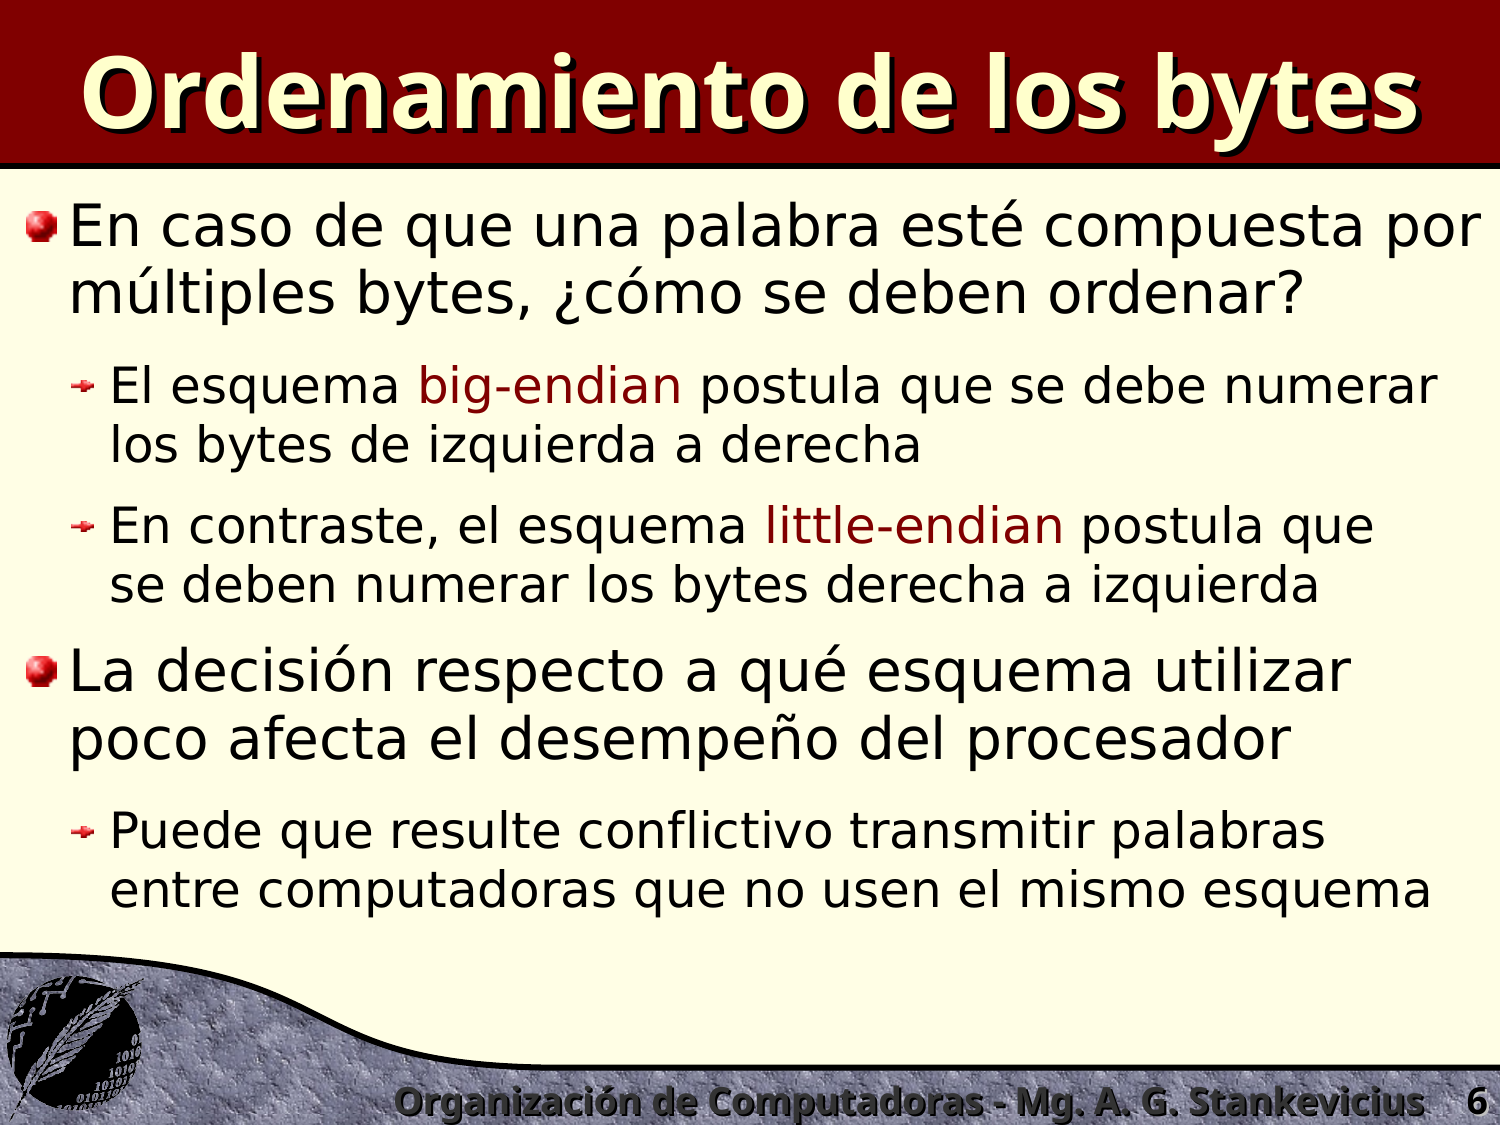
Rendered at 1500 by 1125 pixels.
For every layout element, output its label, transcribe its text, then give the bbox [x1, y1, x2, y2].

picture [802, 1100, 806, 1110]
title Ordenamiento de los bytes [15, 5, 1485, 160]
picture [1058, 1100, 1065, 1110]
list En caso de que una palabra esté compuesta por múltiples bytes, ¿cómo se deben ordenar? El esquema big-endian postula que se debe numerar los bytes de izquierda a derecha En contraste, el esquema little-endian postula que se deben numerar los bytes derecha a izquierda La decisión respecto a qué esquema utilizar poco afecta el desempeño del procesador Puede que resulte conflictivo transmitir palabras entre computadoras que no usen el mismo esquema [11, 192, 1486, 935]
picture [0, 959, 1500, 1125]
picture [448, 1100, 455, 1110]
